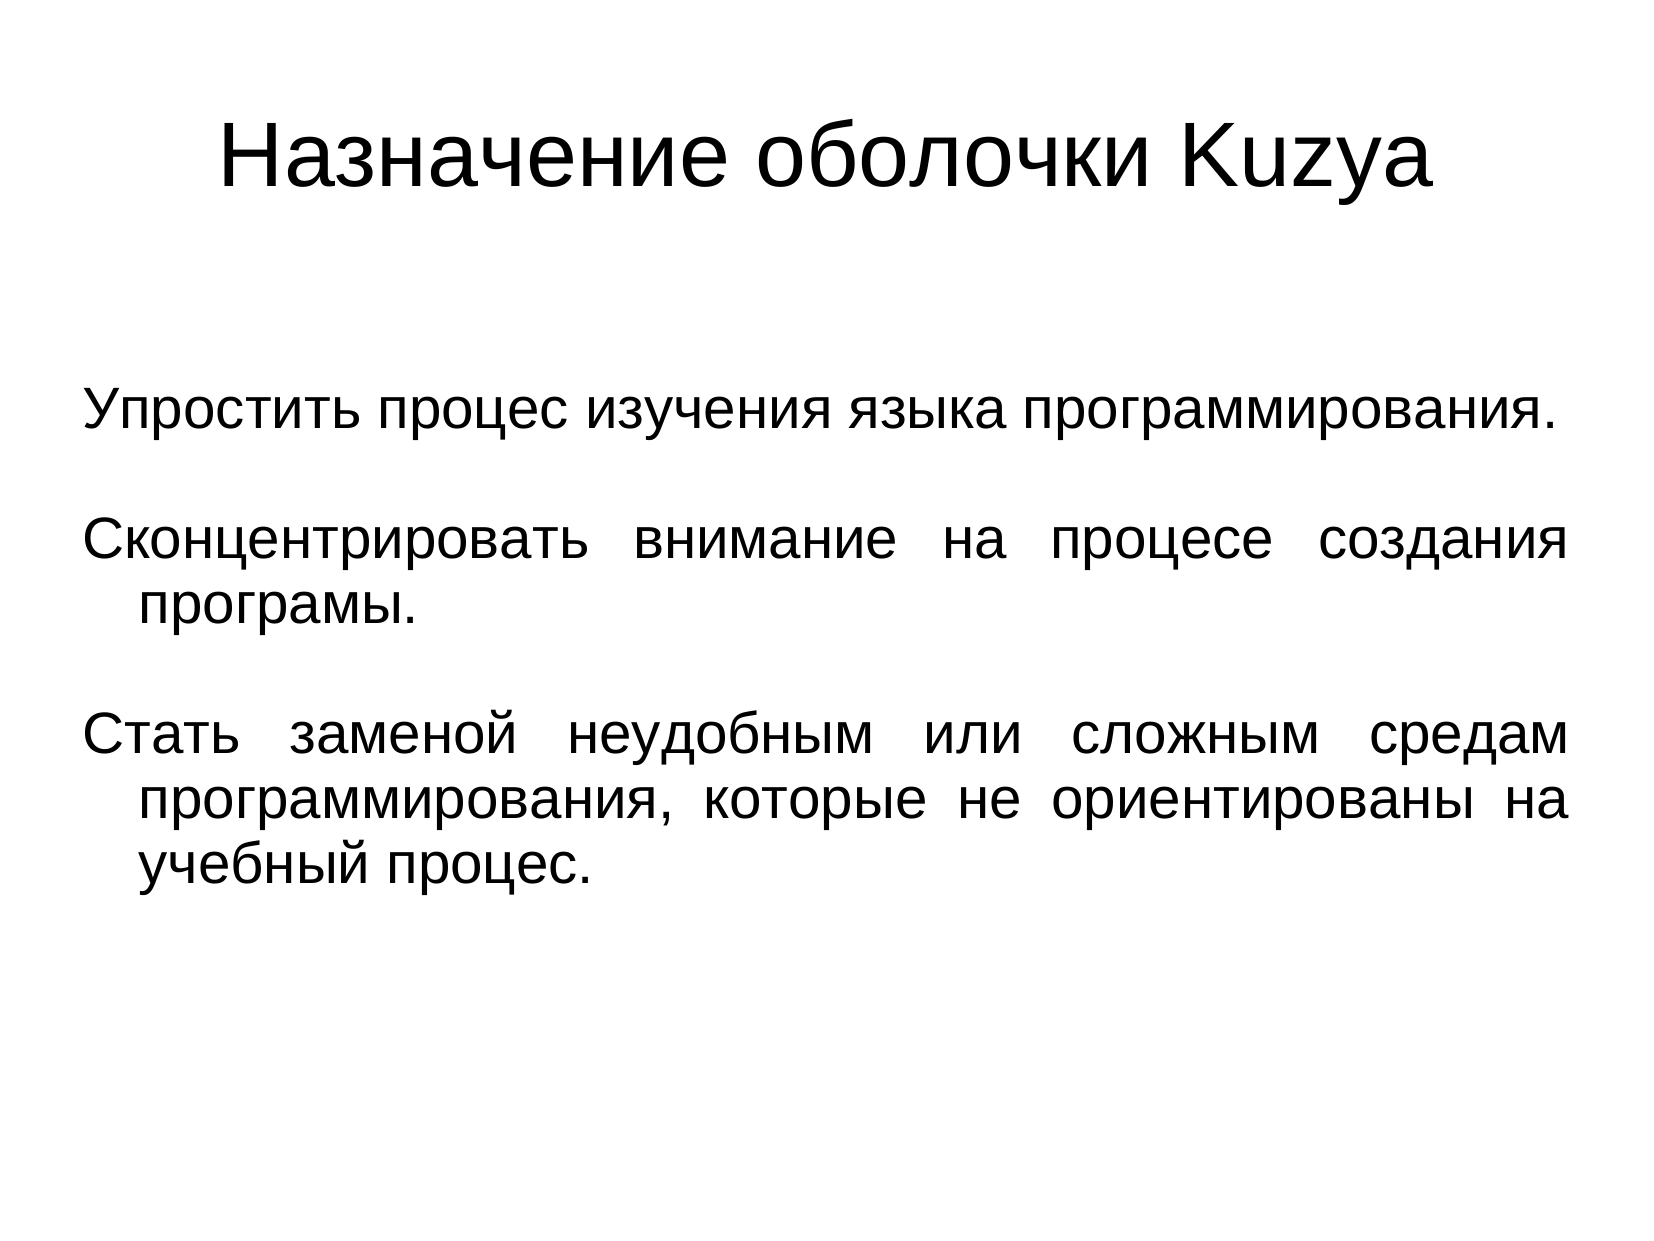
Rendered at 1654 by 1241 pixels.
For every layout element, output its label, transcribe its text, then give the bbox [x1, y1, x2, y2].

subtitle Упростить процес изучения языка программирования. Сконцентрировать внимание на процесе создания програмы. Стать заменой неудобным или сложным средам программирования, которые не ориентированы на учебный процес. [82, 297, 1571, 1102]
title Назначение оболочки Kuzya [82, 49, 1571, 257]
